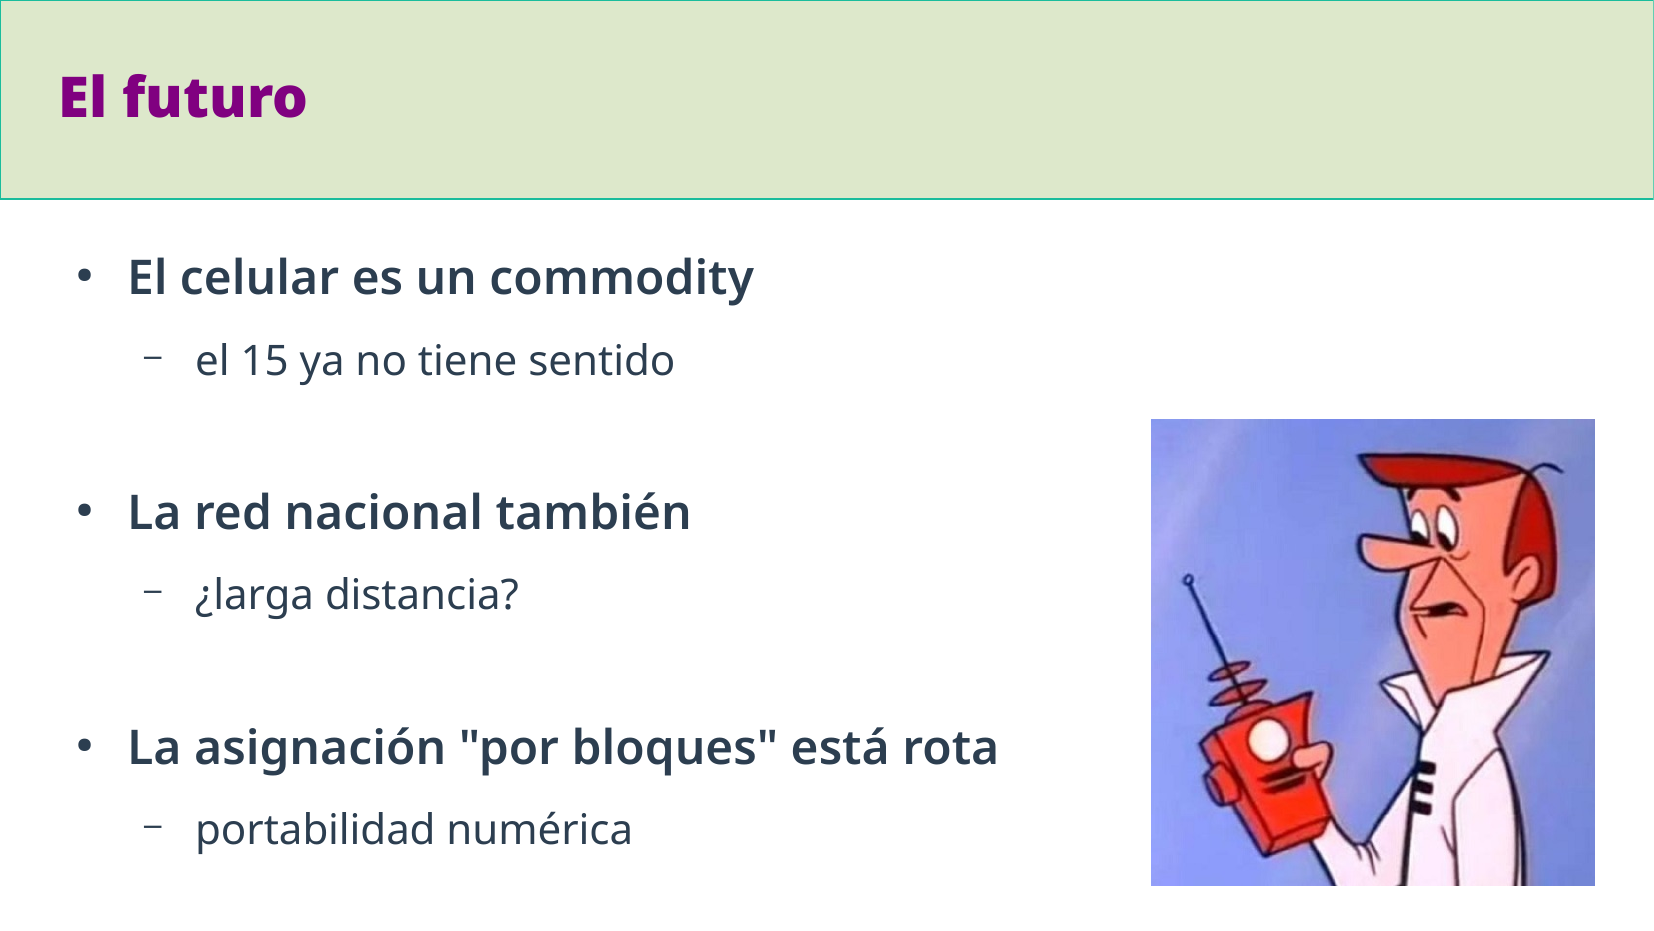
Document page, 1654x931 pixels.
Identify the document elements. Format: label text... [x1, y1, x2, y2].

picture [1151, 419, 1595, 886]
title El futuro [59, 37, 1595, 155]
list El celular es un commodity el 15 ya no tiene sentido La red nacional también ¿larga distancia? La asignación "por bloques" está rota portabilidad numérica [59, 243, 1595, 864]
